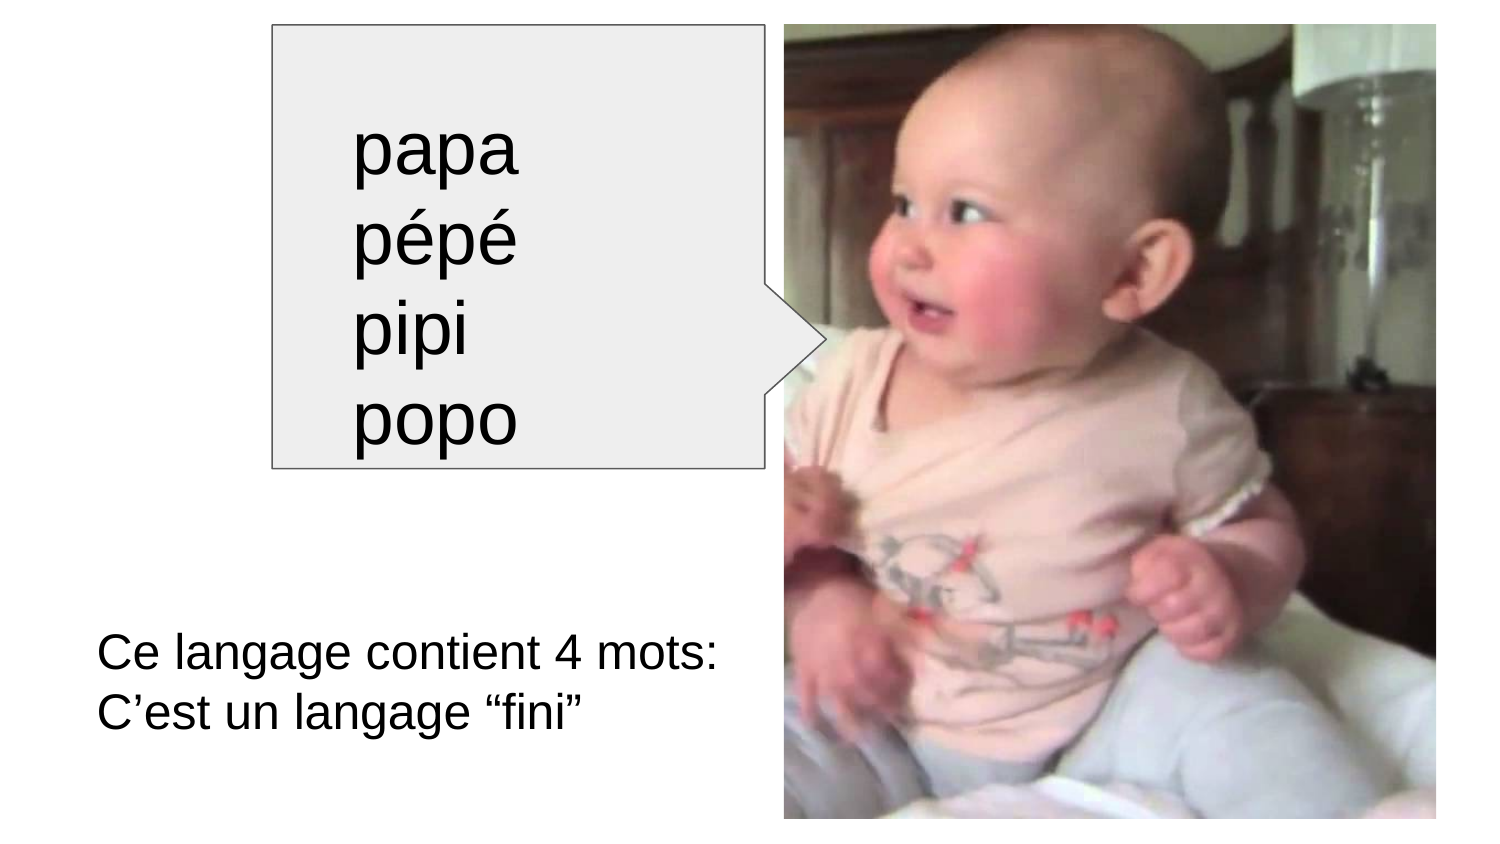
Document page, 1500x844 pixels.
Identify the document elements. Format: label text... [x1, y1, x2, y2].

text_box Ce langage contient 4 mots: C’est un langage “fini” [81, 604, 765, 749]
text_box papa pépé pipi popo [337, 84, 580, 501]
text_box [272, 24, 827, 469]
picture [783, 24, 1437, 819]
